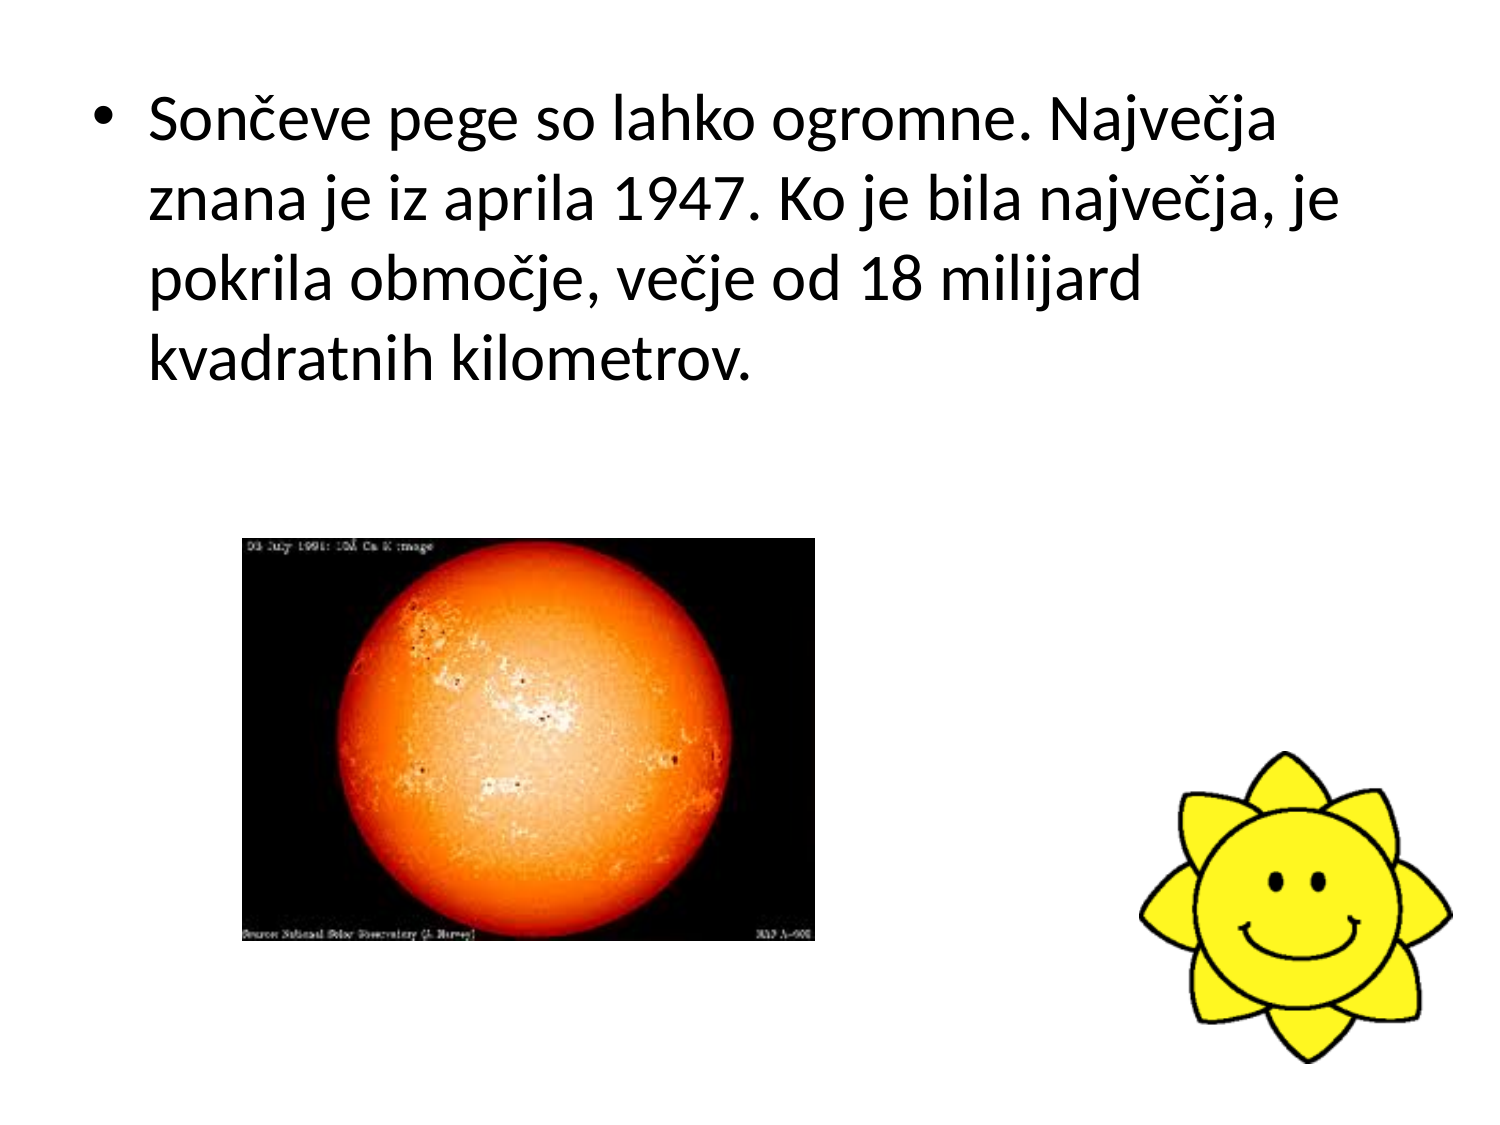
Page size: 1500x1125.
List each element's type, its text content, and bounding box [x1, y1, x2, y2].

picture [242, 538, 815, 941]
picture [1139, 751, 1453, 1064]
list Sončeve pege so lahko ogromne. Največja znana je iz aprila 1947. Ko je bila največja, je pokrila območje, večje od 18 milijard kvadratnih kilometrov. [76, 66, 1427, 809]
